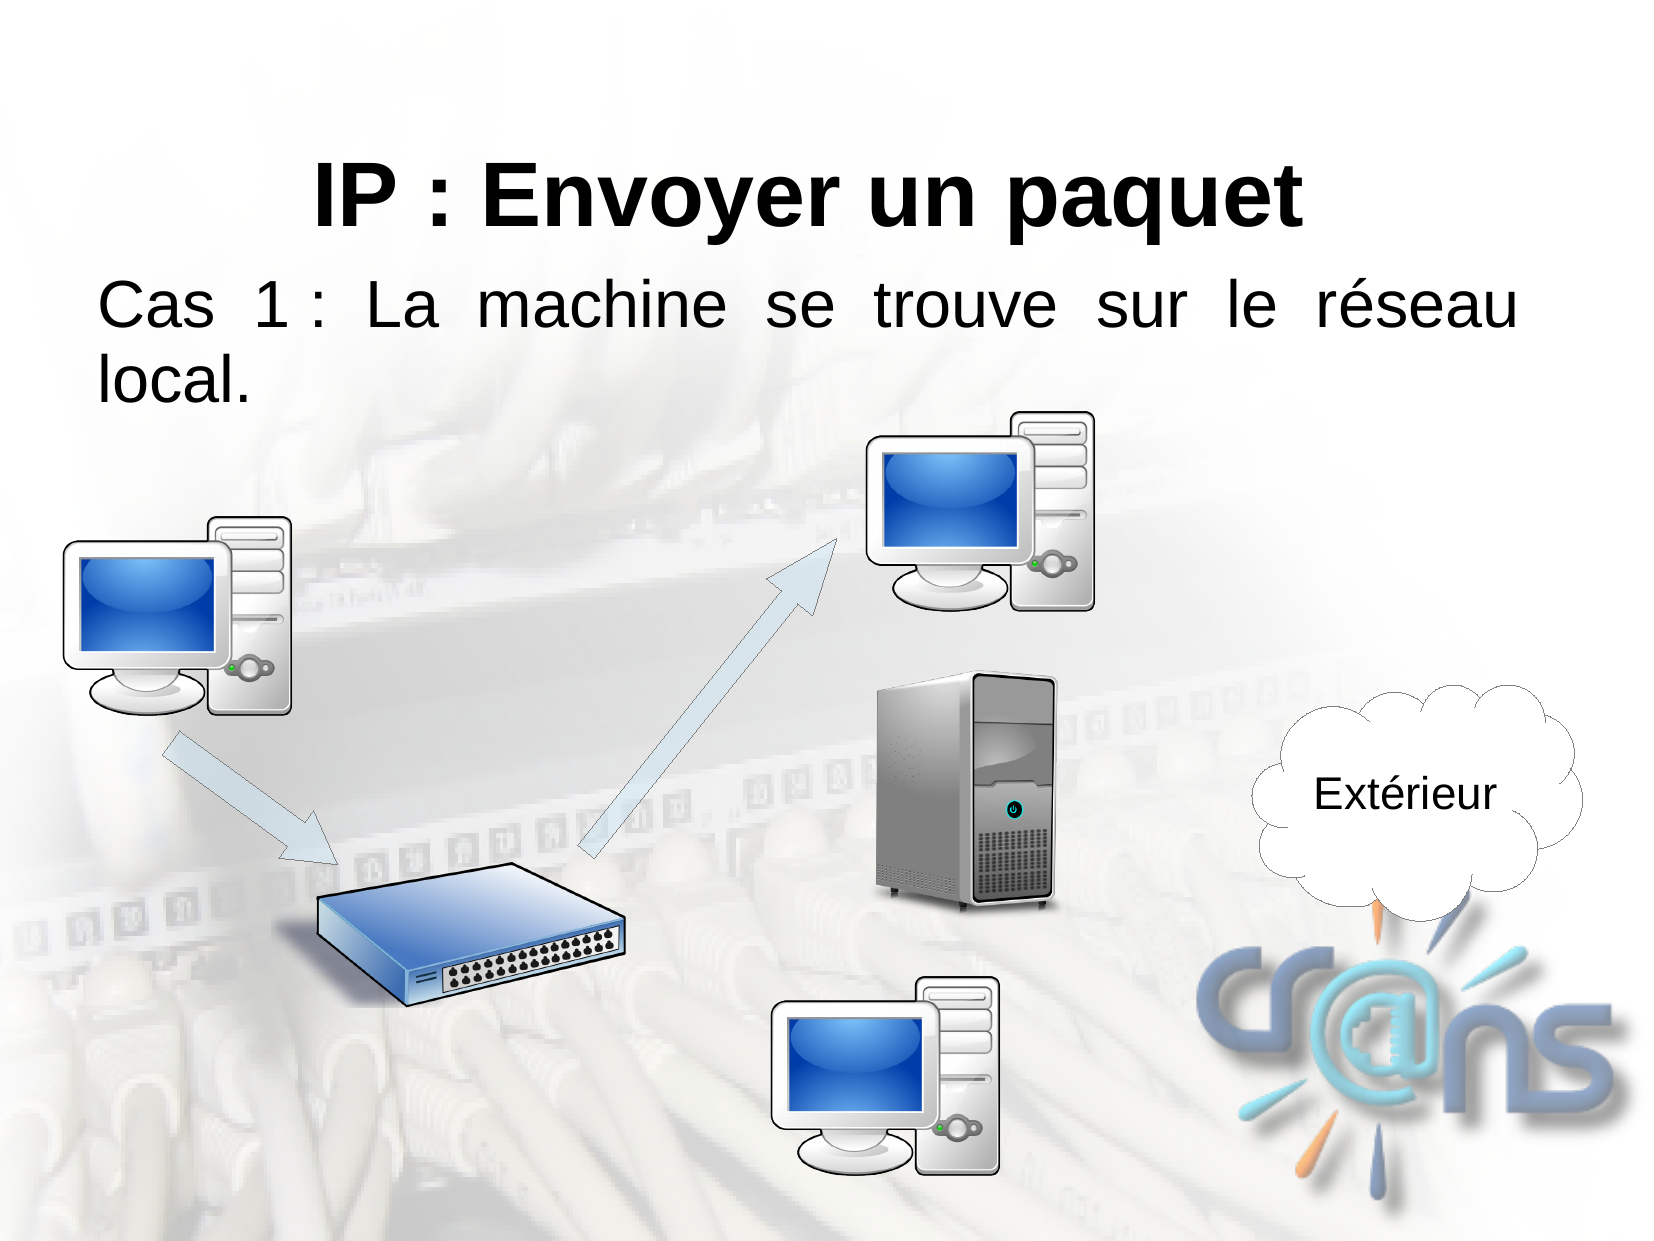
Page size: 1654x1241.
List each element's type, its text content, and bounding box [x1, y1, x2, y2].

text_box [577, 538, 837, 859]
picture [0, 0, 1654, 1241]
text_box Extérieur [1299, 760, 1536, 827]
text_box [1251, 685, 1583, 922]
title IP : Envoyer un paquet [82, 90, 1536, 259]
text_box [162, 733, 338, 865]
text_box Cas 1 : La machine se trouve sur le réseau local. [82, 259, 1536, 425]
